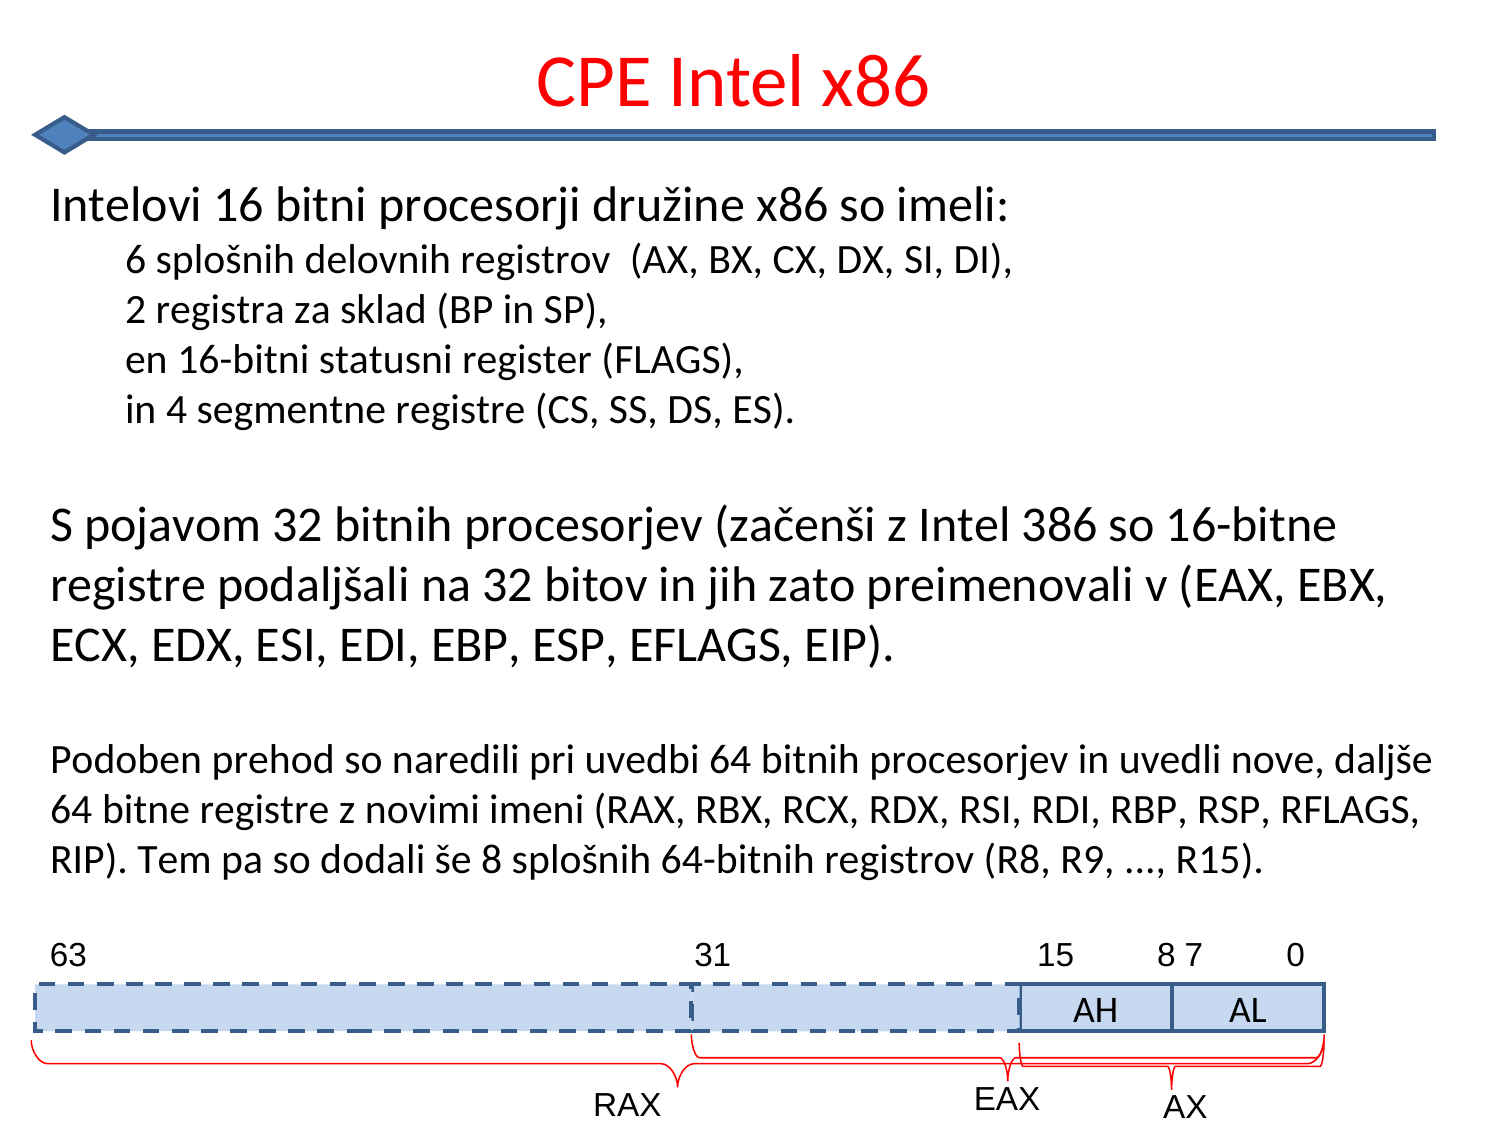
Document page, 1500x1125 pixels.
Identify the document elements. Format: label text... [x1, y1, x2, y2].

text_box Intelovi 16 bitni procesorji družine x86 so imeli: 6 splošnih delovnih registrov (AX, BX, CX, DX, SI, DI), 2 registra za sklad (BP in SP), en 16-bitni statusni register (FLAGS), in 4 segmentne registre (CS, SS, DS, ES). S pojavom 32 bitnih procesorjev (začenši z Intel 386 so 16-bitne registre podaljšali na 32 bitov in jih zato preimenovali v (EAX, EBX, ECX, EDX, ESI, EDI, EBP, ESP, EFLAGS, EIP). Podoben prehod so naredili pri uvedbi 64 bitnih procesorjev in uvedli nove, daljše 64 bitne registre z novimi imeni (RAX, RBX, RCX, RDX, RSI, RDI, RBP, RSP, RFLAGS, RIP). Tem pa so dodali še 8 splošnih 64-bitnih registrov (R8, R9, ..., R15). [35, 163, 1465, 940]
text_box AL [1172, 984, 1325, 1032]
text_box EAX [959, 1069, 1115, 1125]
text_box 15 8 7 0 [1022, 925, 1321, 982]
title CPE Intel x86 [58, 0, 1409, 153]
text_box 31 [679, 925, 762, 982]
text_box [35, 984, 1020, 1032]
text_box 63 [35, 925, 118, 982]
text_box AH [1020, 984, 1172, 1032]
text_box RAX [578, 1075, 897, 1125]
text_box AX [1148, 1078, 1224, 1125]
